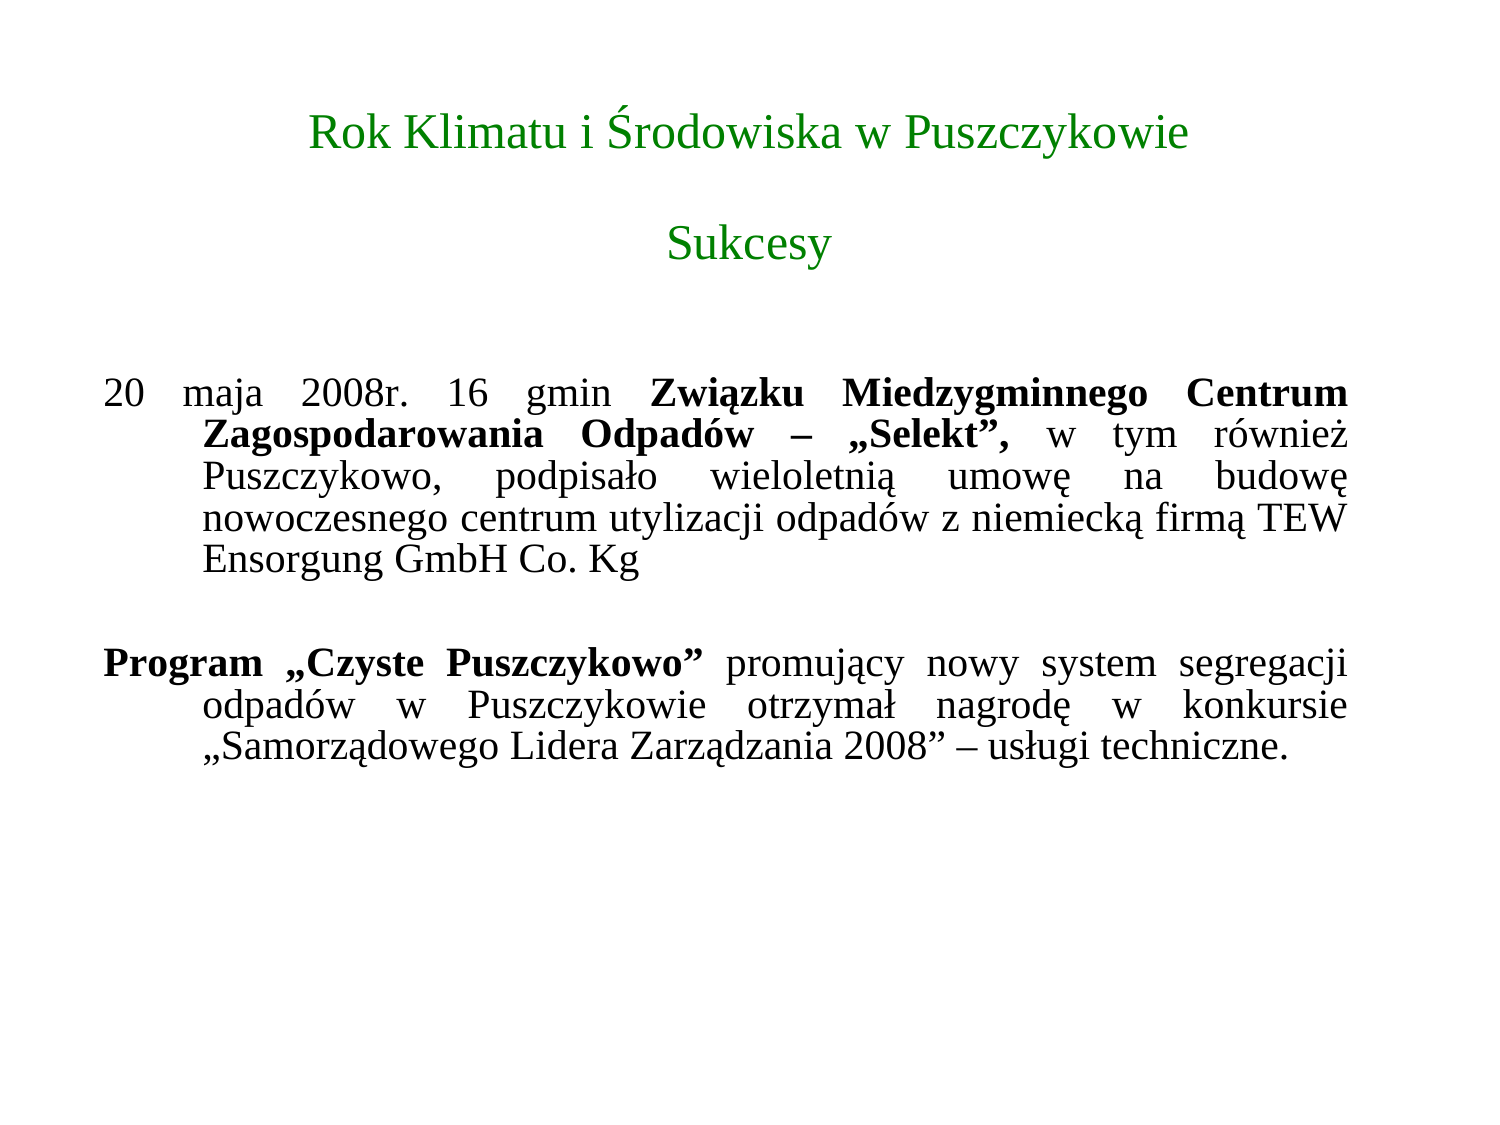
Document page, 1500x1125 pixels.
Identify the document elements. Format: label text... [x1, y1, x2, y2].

title Rok Klimatu i Środowiska w Puszczykowie Sukcesy [118, 89, 1381, 285]
list 20 maja 2008r. 16 gmin Związku Miedzygminnego Centrum Zagospodarowania Odpadów – „Selekt”, w tym również Puszczykowo, podpisało wieloletnią umowę na budowę nowoczesnego centrum utylizacji odpadów z niemiecką firmą TEW Ensorgung GmbH Co. Kg Program „Czyste Puszczykowo” promujący nowy system segregacji odpadów w Puszczykowie otrzymał nagrodę w konkursie „Samorządowego Lidera Zarządzania 2008” – usługi techniczne. [88, 308, 1364, 975]
